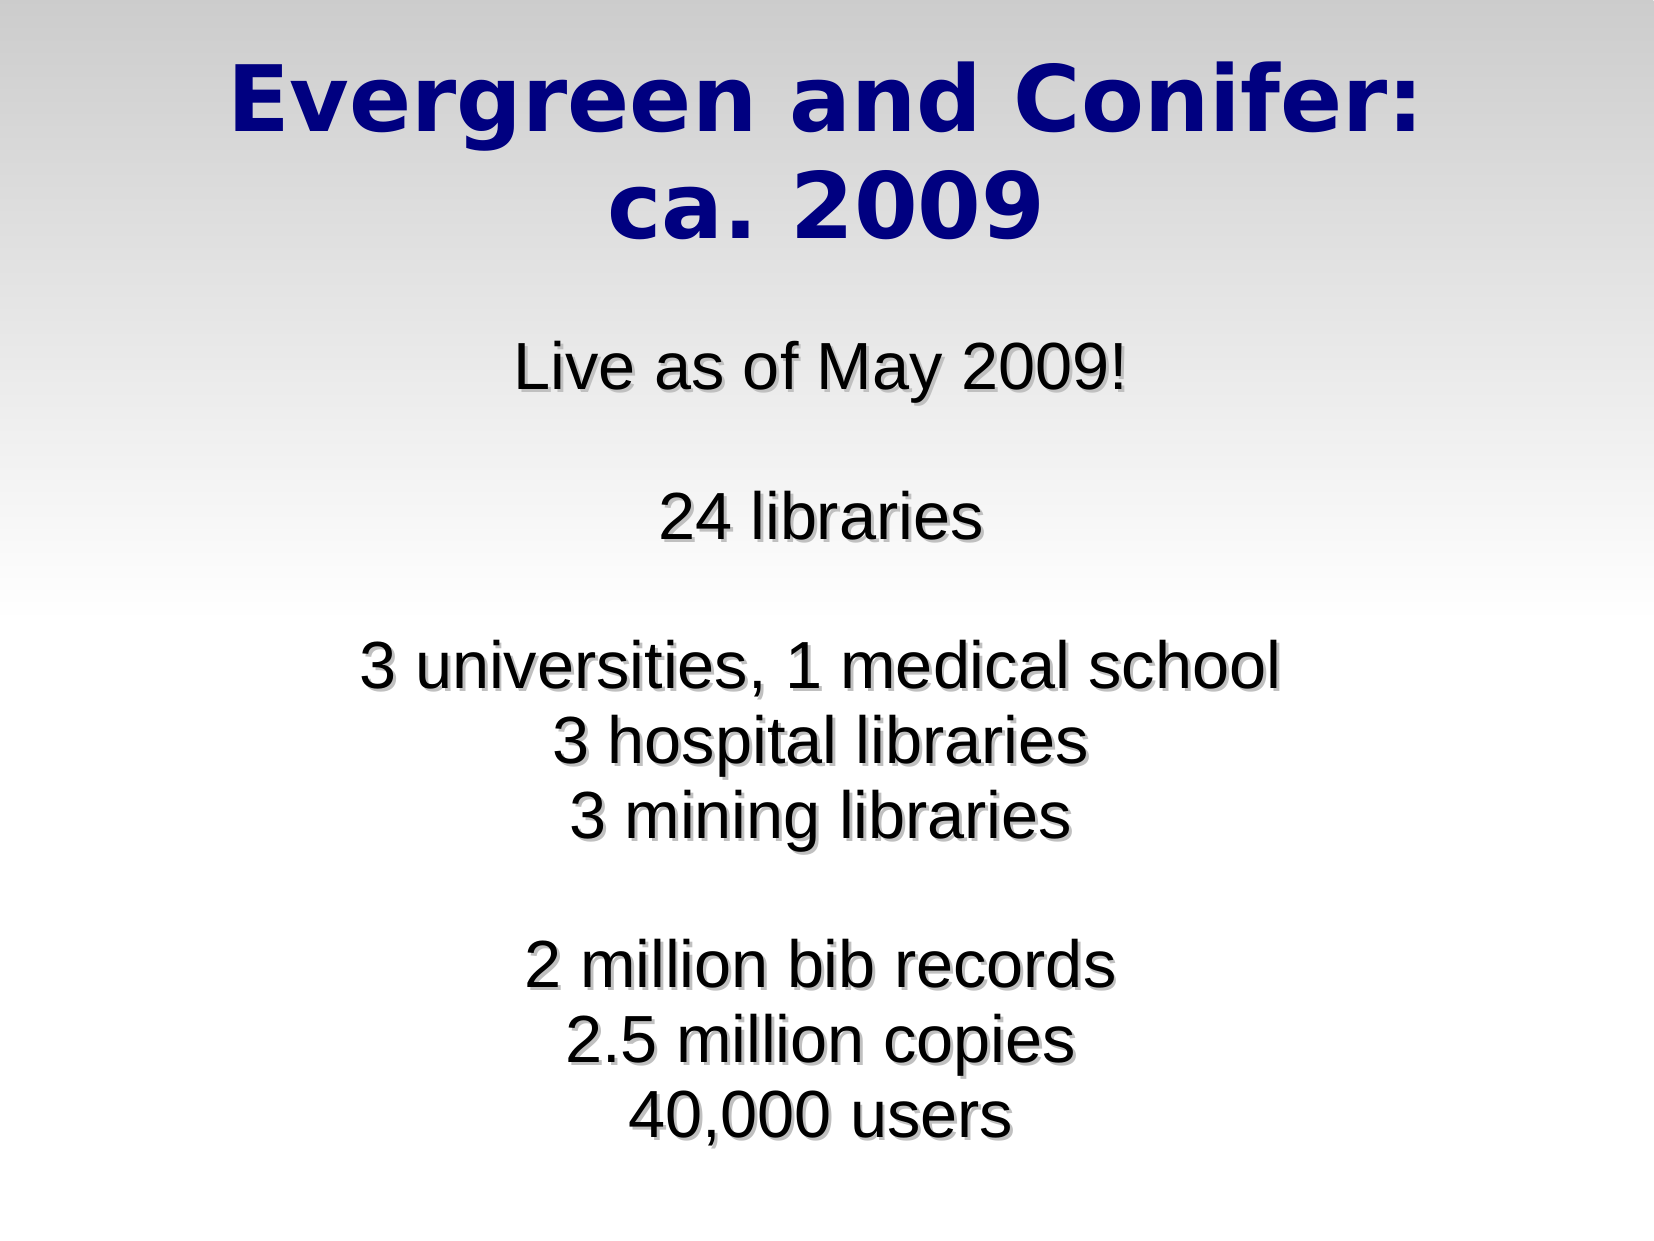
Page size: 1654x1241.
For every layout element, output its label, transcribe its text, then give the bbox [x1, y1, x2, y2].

subtitle Live as of May 2009! 24 libraries 3 universities, 1 medical school 3 hospital libraries 3 mining libraries 2 million bib records 2.5 million copies 40,000 users [76, 329, 1565, 1152]
title Evergreen and Conifer: ca. 2009 [82, 45, 1571, 261]
